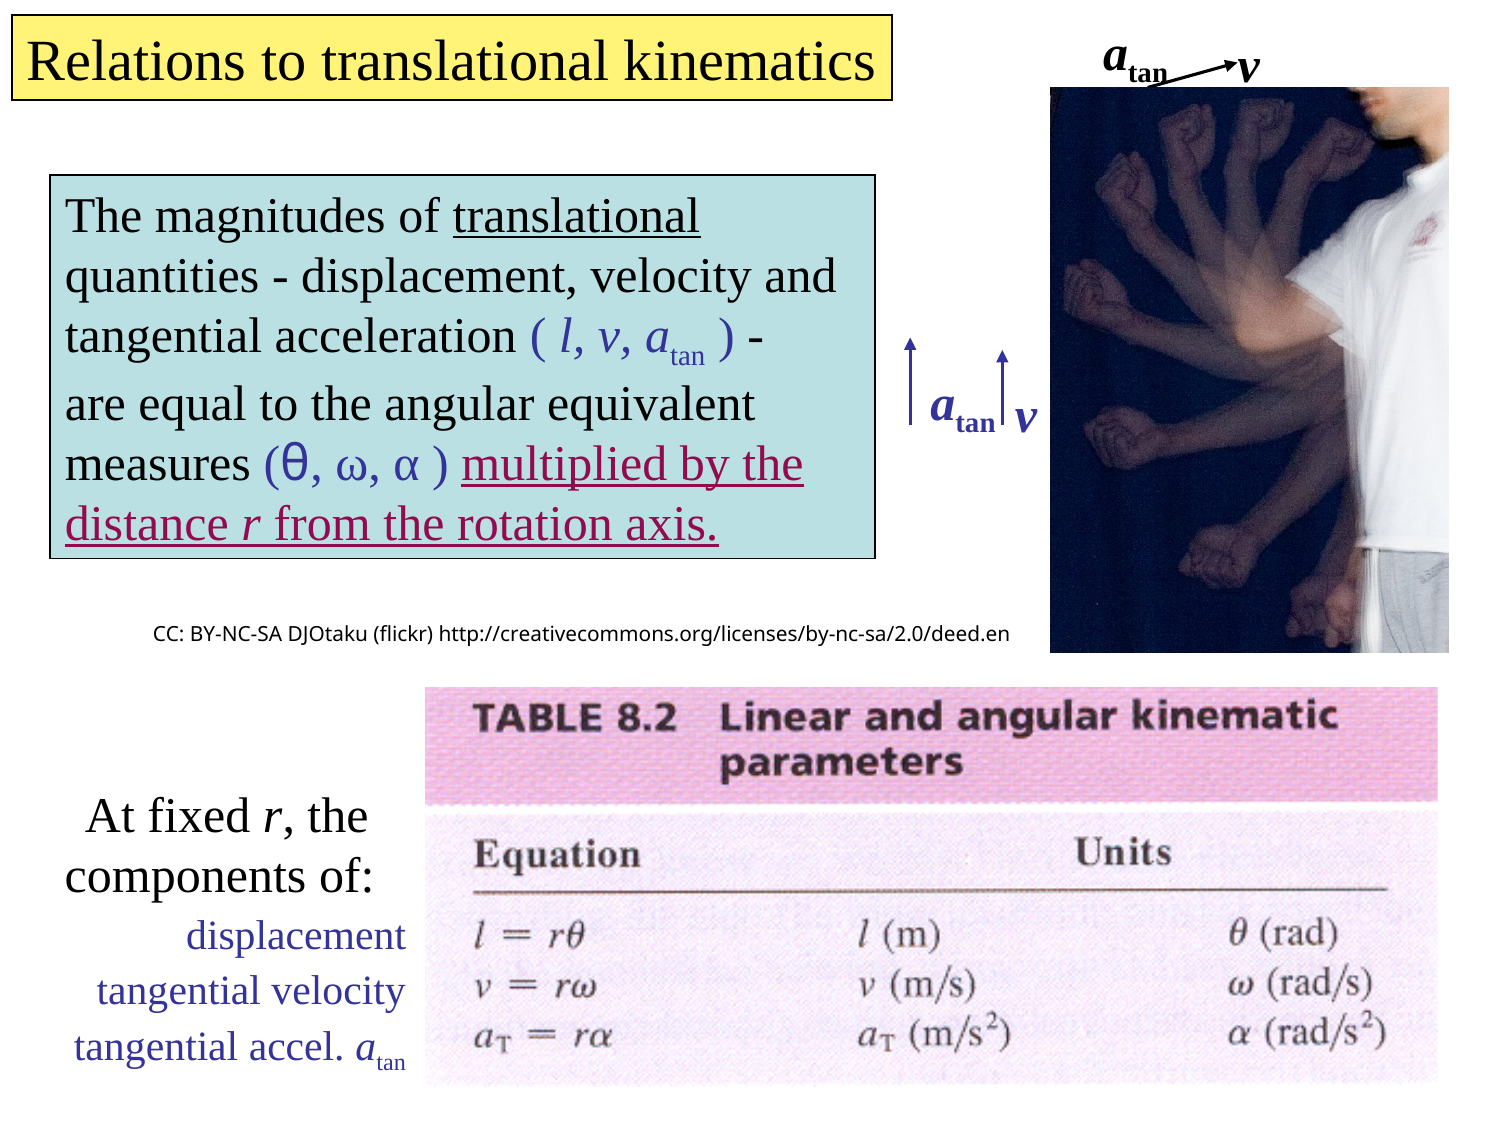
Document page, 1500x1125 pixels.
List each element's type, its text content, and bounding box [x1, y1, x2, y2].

text_box v [987, 374, 1050, 451]
text_box atan [1159, 80, 1184, 87]
text_box atan [903, 362, 1011, 447]
text_box v [1210, 24, 1275, 87]
text_box CC: BY-NC-SA DJOtaku (flickr) http://creativecommons.org/licenses/by-nc-sa/2.0/deed.en [138, 612, 1026, 653]
text_box Relations to translational kinematics [11, 14, 892, 101]
text_box At fixed r, the components of: displacement tangential velocity tangential accel. atan [49, 775, 421, 1084]
text_box atan [1088, 12, 1184, 87]
picture [425, 687, 1438, 1087]
text_box The magnitudes of translational quantities - displacement, velocity and tangential acceleration ( l, v, atan ) - are equal to the angular equivalent measures (θ, ω, α ) multiplied by the distance r from the rotation axis. [50, 174, 876, 559]
picture [1050, 87, 1449, 653]
